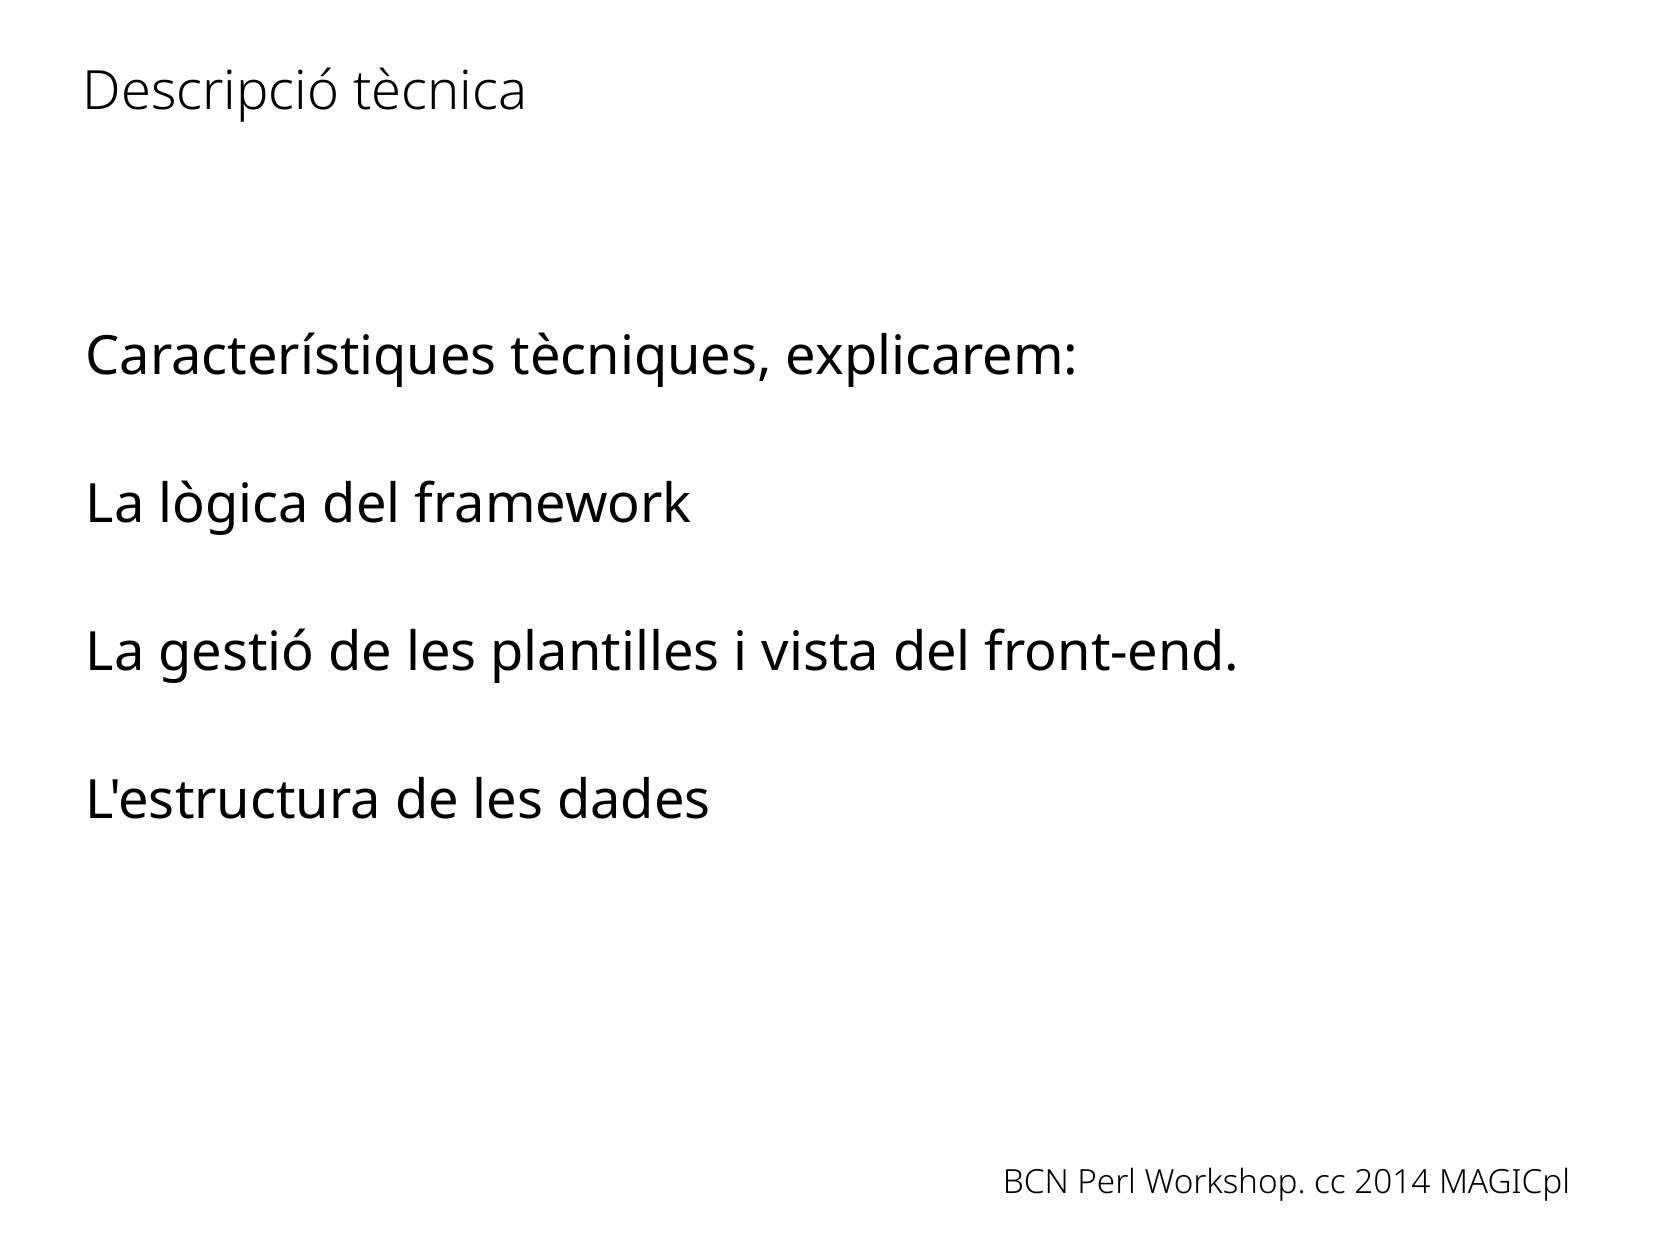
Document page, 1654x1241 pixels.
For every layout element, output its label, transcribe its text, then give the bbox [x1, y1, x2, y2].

title BCN Perl Workshop. cc 2014 MAGICpl [82, 1139, 1571, 1223]
title Descripció tècnica [82, 47, 1571, 130]
text_box Característiques tècniques, explicarem: La lògica del framework La gestió de les plantilles i vista del front-end. L'estructura de les dades [70, 309, 1359, 975]
